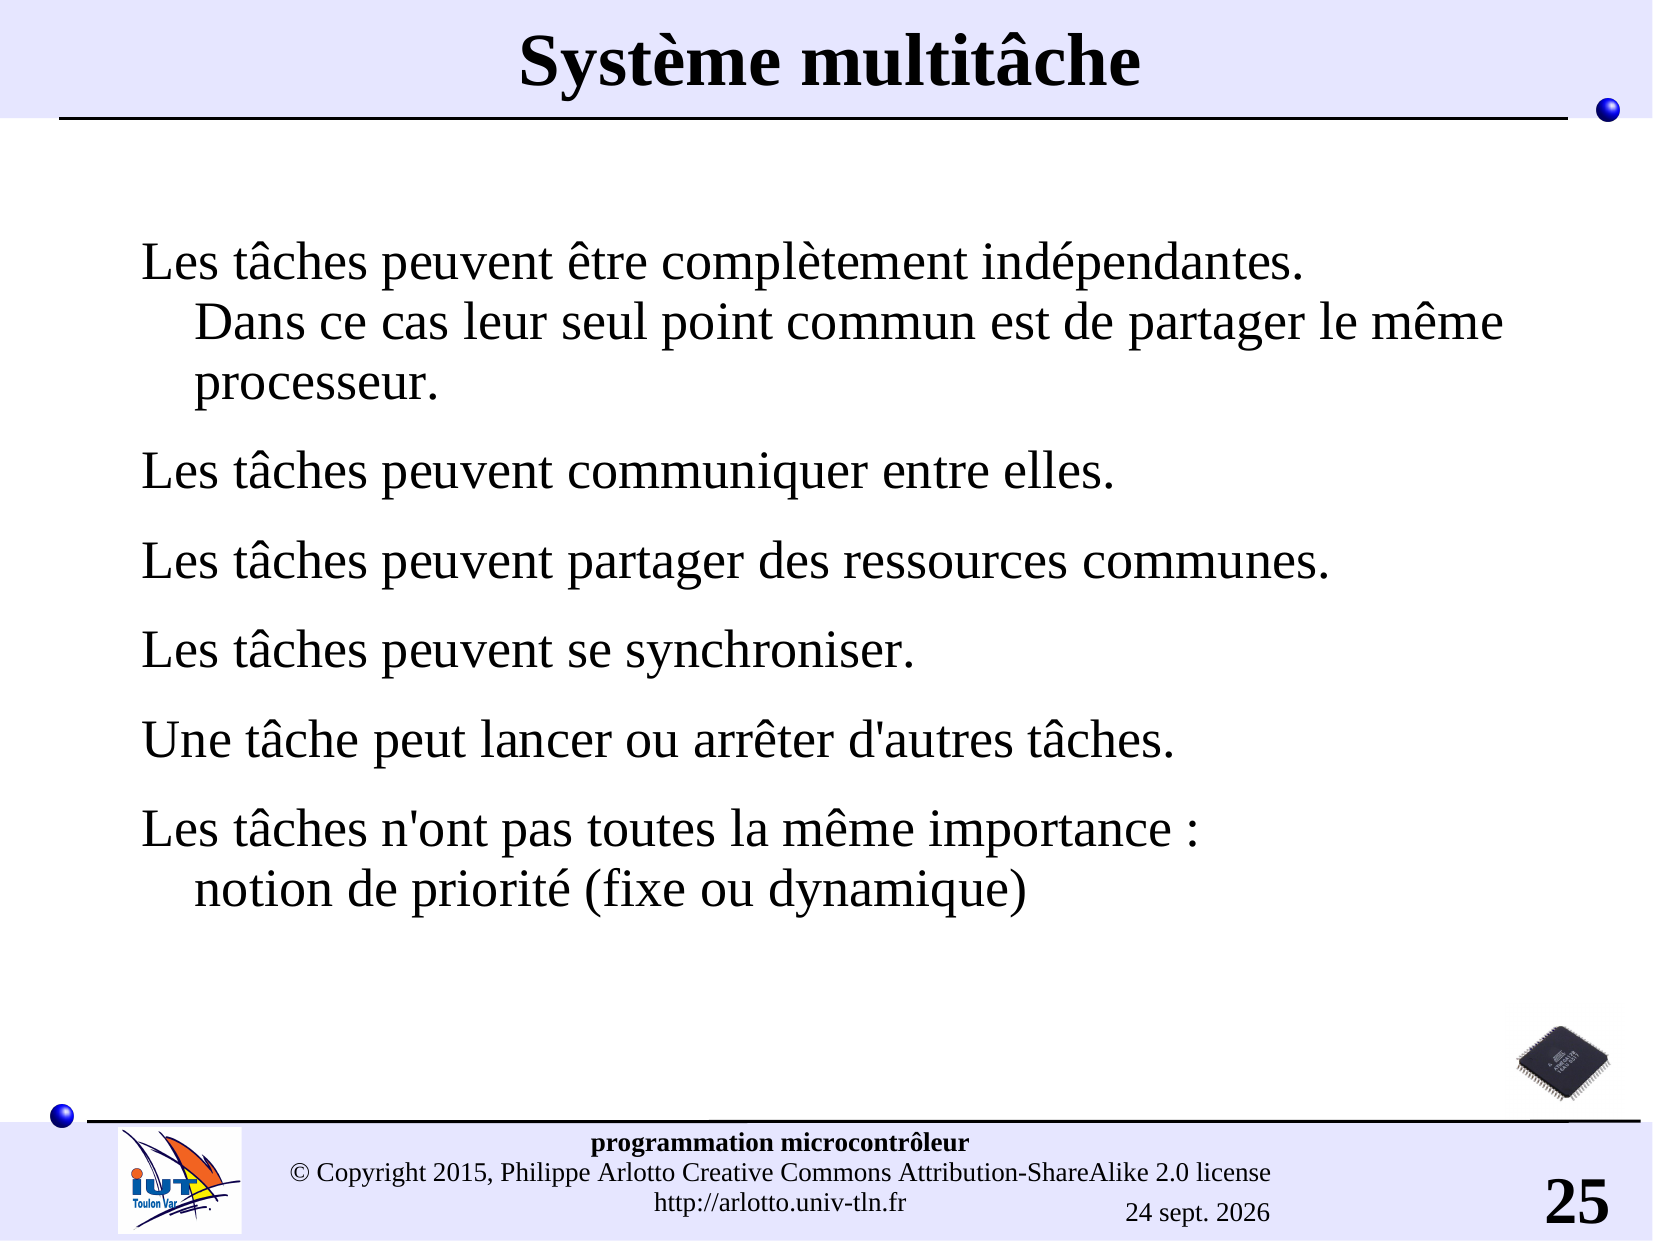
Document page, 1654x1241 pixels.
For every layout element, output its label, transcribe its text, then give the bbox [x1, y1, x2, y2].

list Les tâches peuvent être complètement indépendantes. Dans ce cas leur seul point commun est de partager le même processeur. Les tâches peuvent communiquer entre elles. Les tâches peuvent partager des ressources communes. Les tâches peuvent se synchroniser. Une tâche peut lancer ou arrêter d'autres tâches. Les tâches n'ont pas toutes la même importance : notion de priorité (fixe ou dynamique) [123, 230, 1536, 975]
title Système multitâche [95, 11, 1585, 110]
picture [1505, 1003, 1625, 1119]
